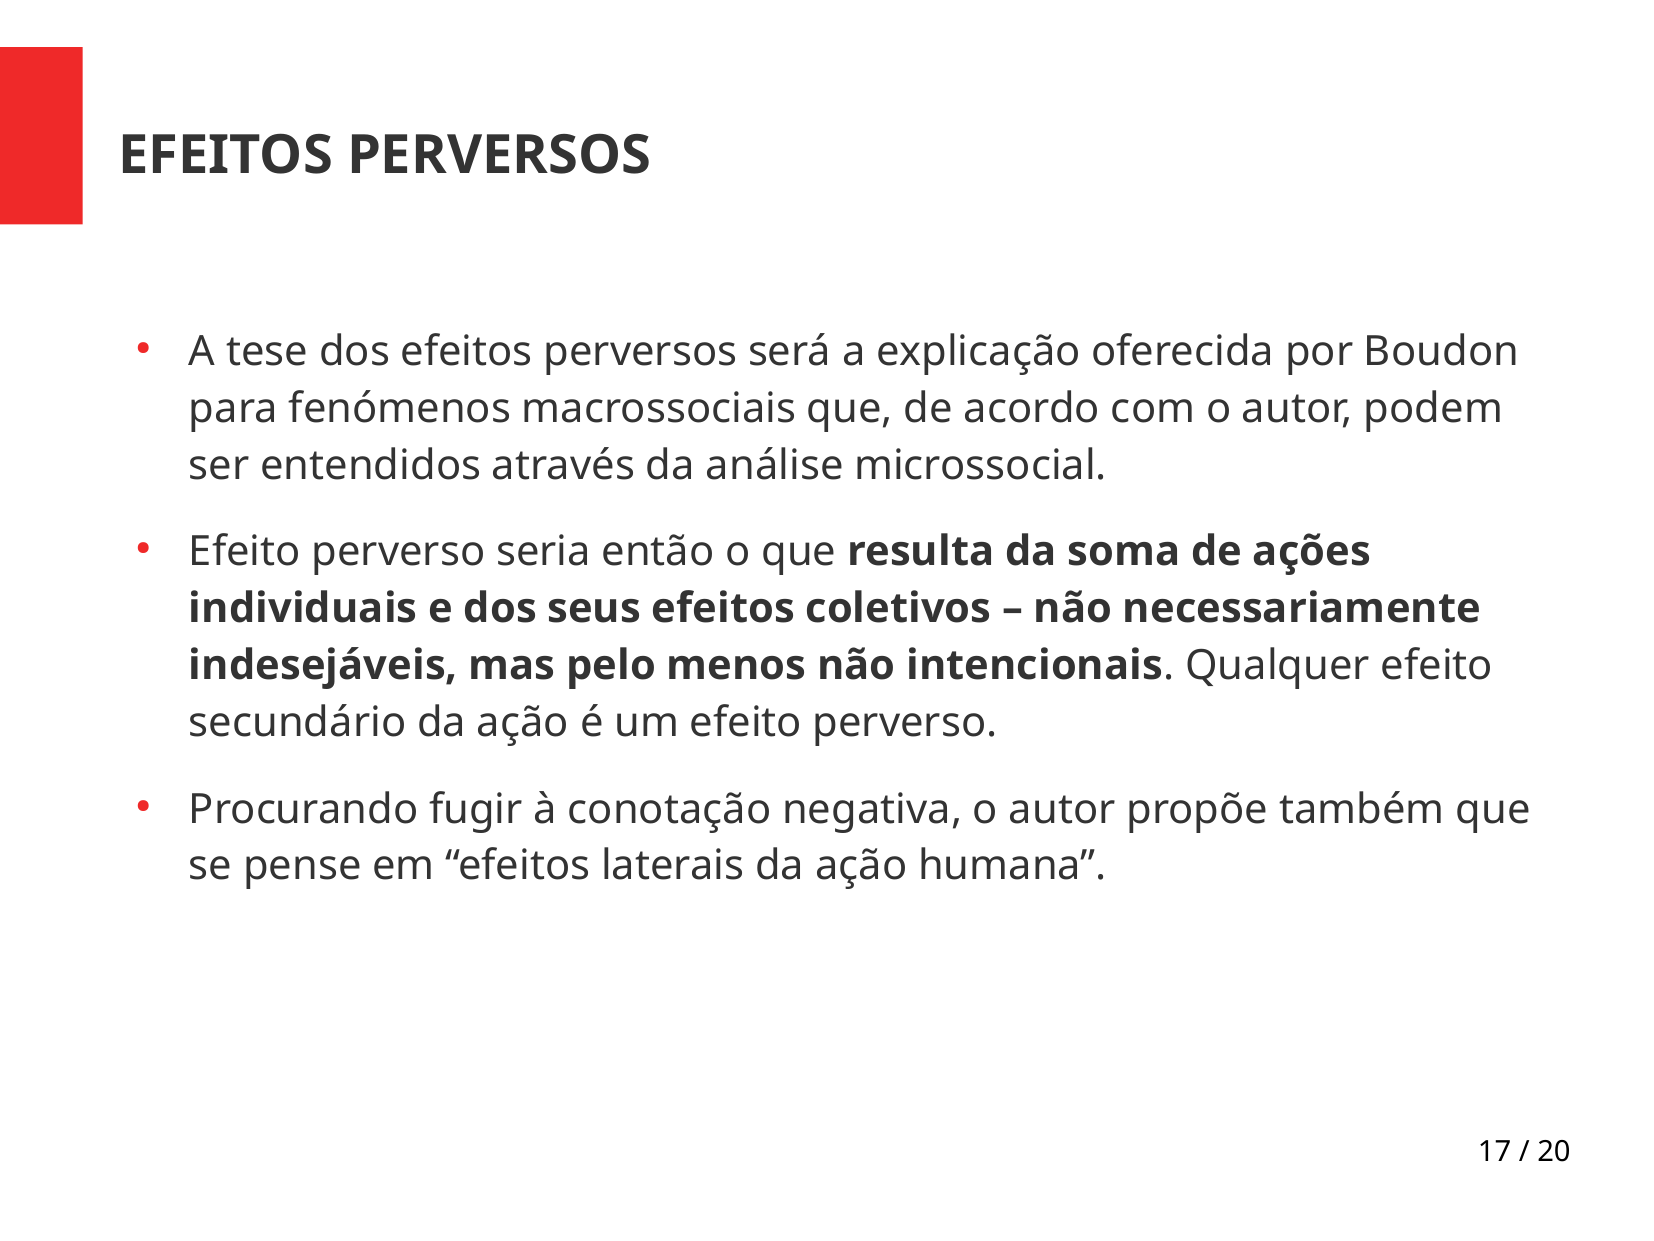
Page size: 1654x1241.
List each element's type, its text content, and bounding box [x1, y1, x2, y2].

list A tese dos efeitos perversos será a explicação oferecida por Boudon para fenómenos macrossociais que, de acordo com o autor, podem ser entendidos através da análise microssocial. Efeito perverso seria então o que resulta da soma de ações individuais e dos seus efeitos coletivos – não necessariamente indesejáveis, mas pelo menos não intencionais. Qualquer efeito secundário da ação é um efeito perverso. Procurando fugir à conotação negativa, o autor propõe também que se pense em “efeitos laterais da ação humana”. [118, 153, 1536, 873]
title EFEITOS PERVERSOS [118, 49, 1571, 257]
